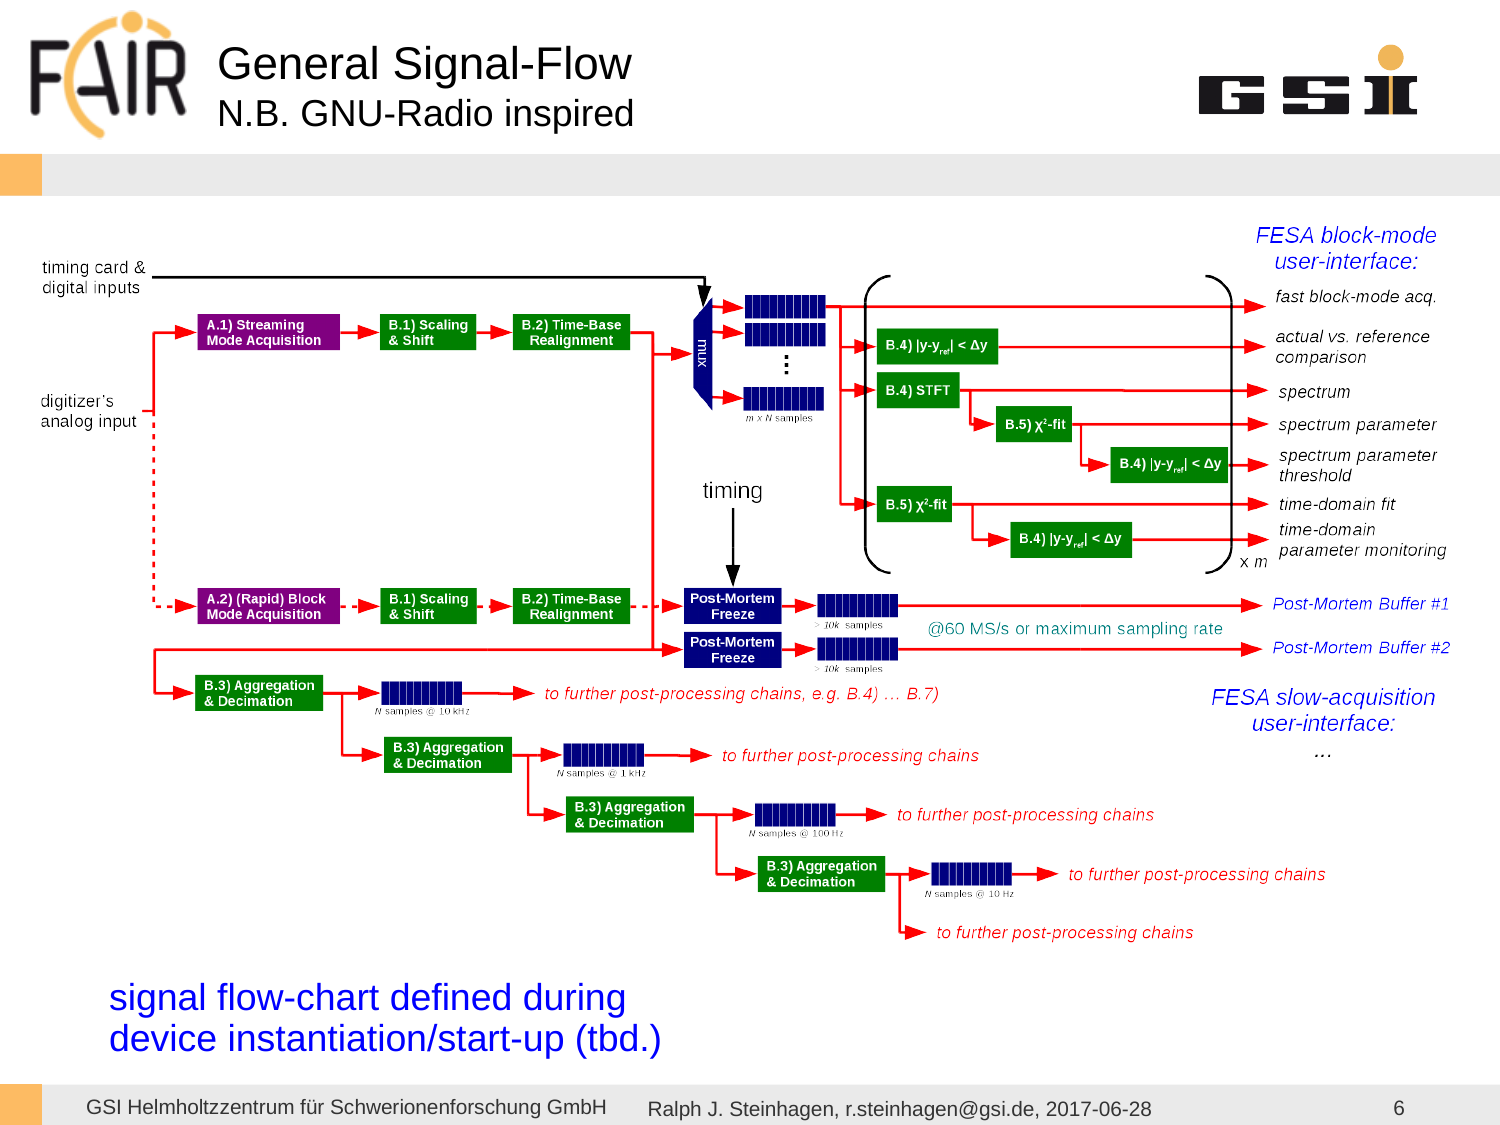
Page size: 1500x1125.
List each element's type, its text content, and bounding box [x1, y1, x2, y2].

picture [33, 212, 1453, 969]
picture [30, 9, 187, 141]
text_box signal flow-chart defined during device instantiation/start-up (tbd.) [94, 968, 721, 1068]
title General Signal-Flow N.B. GNU-Radio inspired [217, 20, 1180, 147]
picture [1197, 42, 1419, 117]
